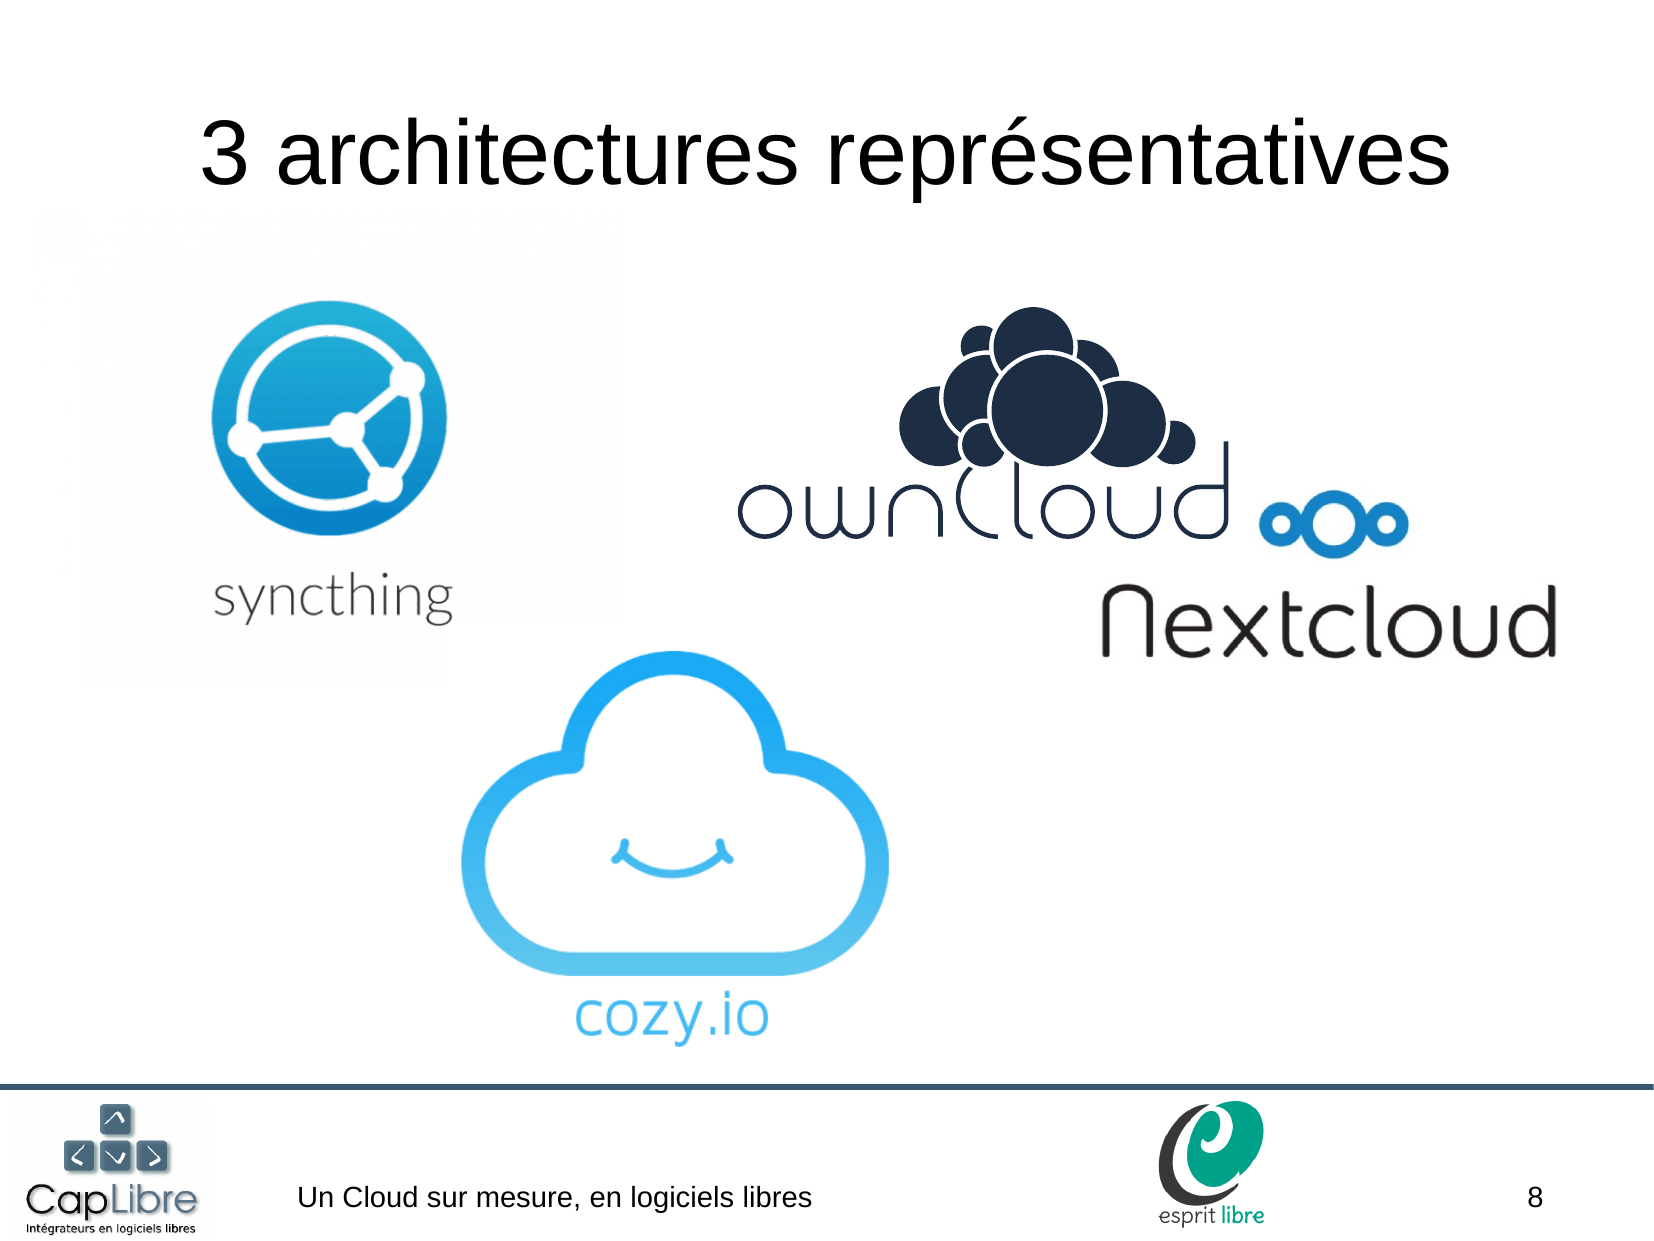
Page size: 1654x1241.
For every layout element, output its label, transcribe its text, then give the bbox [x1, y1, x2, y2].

picture [1145, 1098, 1276, 1229]
title 3 architectures représentatives [82, 49, 1571, 257]
picture [11, 1098, 210, 1239]
picture [35, 212, 900, 1075]
picture [737, 307, 1607, 694]
